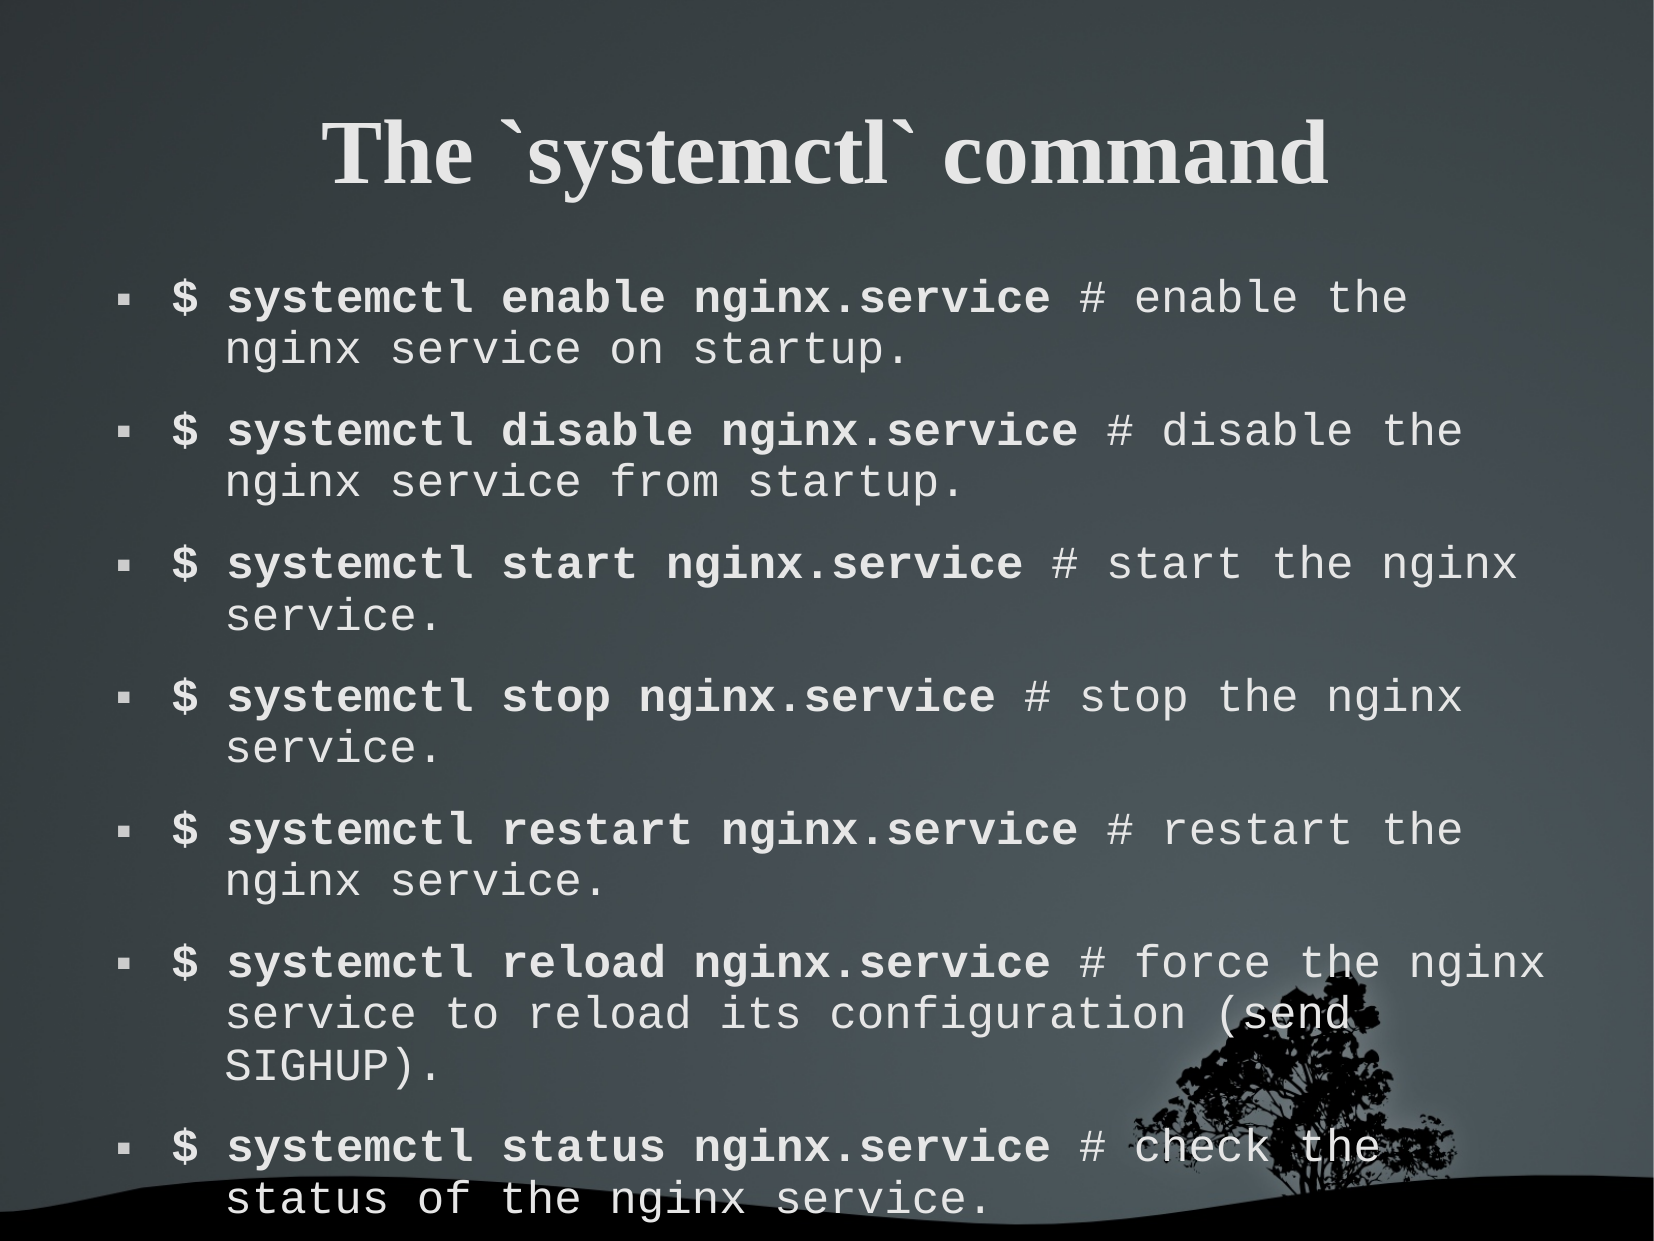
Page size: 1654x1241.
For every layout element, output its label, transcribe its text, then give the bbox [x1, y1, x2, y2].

picture [0, 0, 1654, 1241]
title The `systemctl` command [82, 49, 1571, 257]
list $ systemctl enable nginx.service # enable the nginx service on startup. $ systemctl disable nginx.service # disable the nginx service from startup. $ systemctl start nginx.service # start the nginx service. $ systemctl stop nginx.service # stop the nginx service. $ systemctl restart nginx.service # restart the nginx service. $ systemctl reload nginx.service # force the nginx service to reload its configuration (send SIGHUP). $ systemctl status nginx.service # check the status of the nginx service. [82, 274, 1571, 1228]
